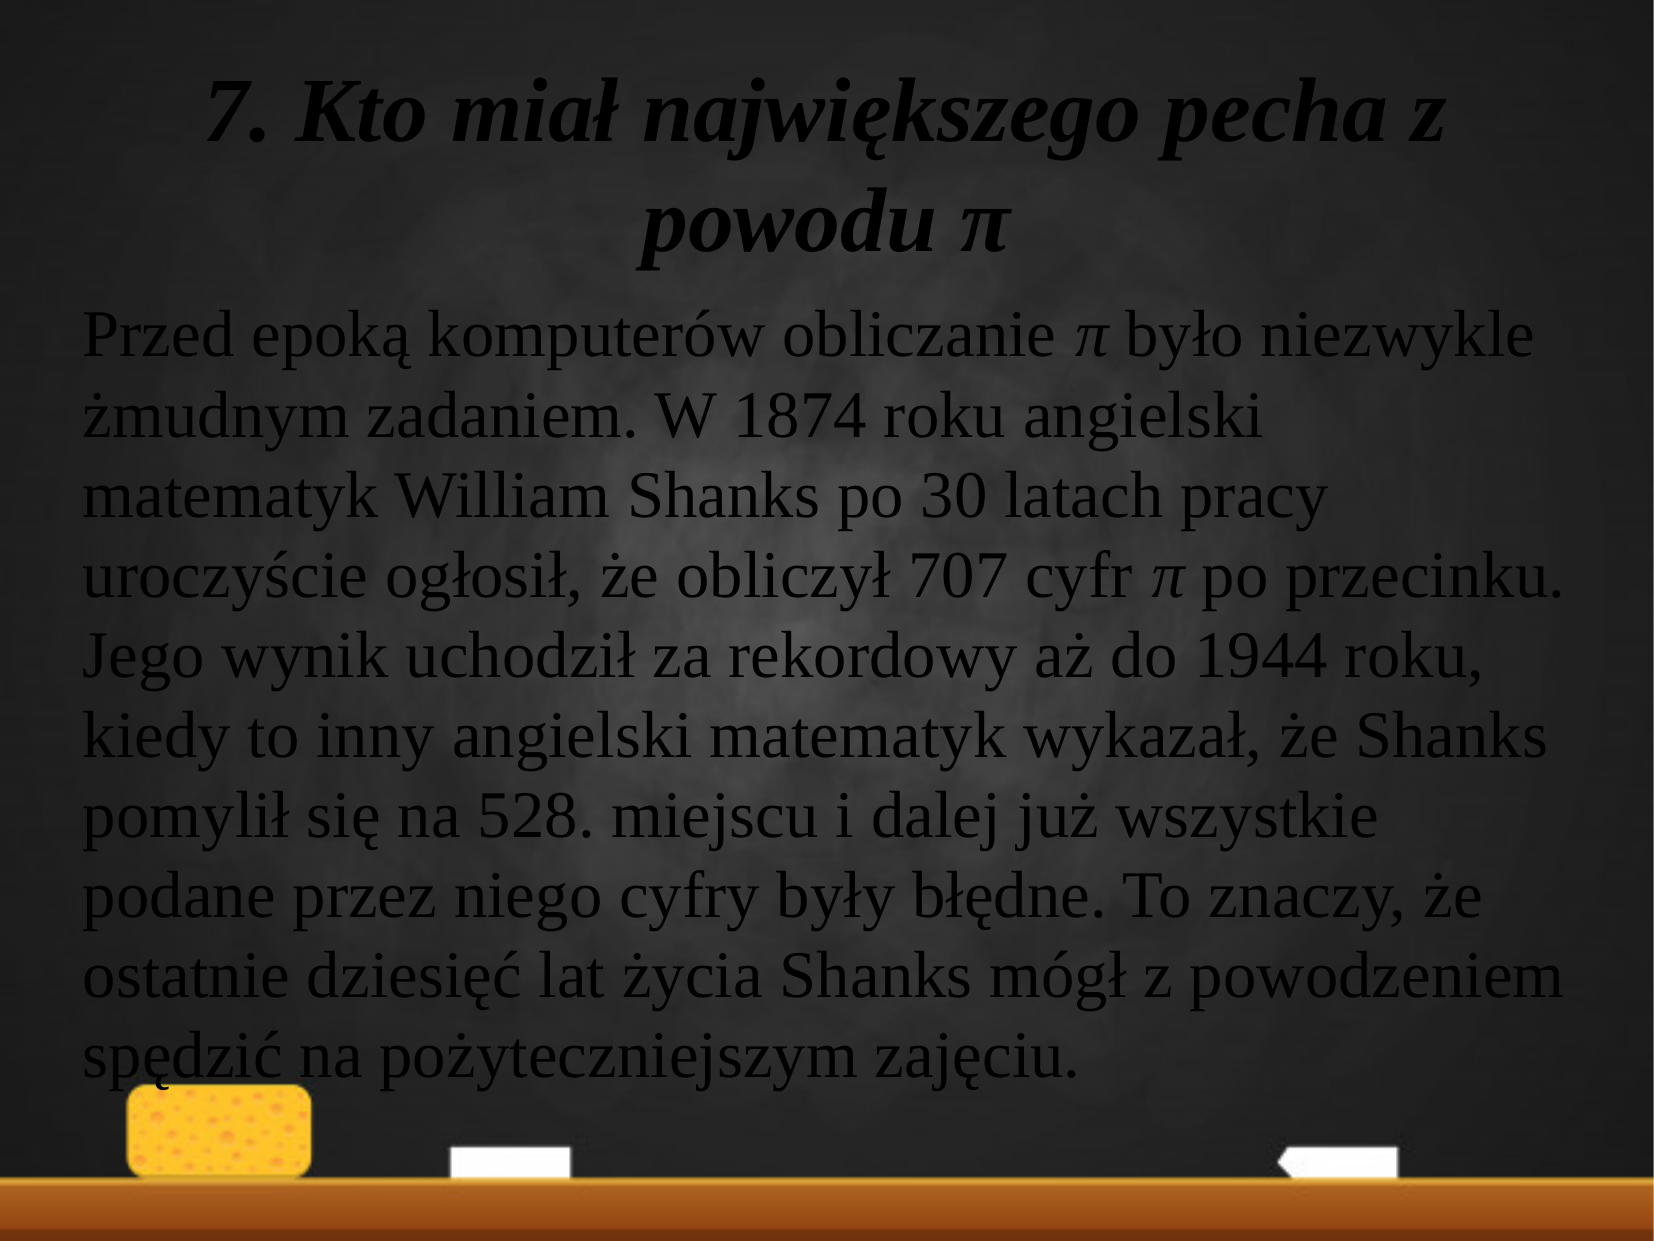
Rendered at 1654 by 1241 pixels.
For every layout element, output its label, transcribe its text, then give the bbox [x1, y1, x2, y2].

title 7. Kto miał największego pecha z powodu π [82, 49, 1571, 257]
list Przed epoką komputerów obliczanie π było niezwykle żmudnym zadaniem. W 1874 roku angielski matematyk William Shanks po 30 latach pracy uroczyście ogłosił, że obliczył 707 cyfr π po przecinku. Jego wynik uchodził za rekordowy aż do 1944 roku, kiedy to inny angielski matematyk wykazał, że Shanks pomylił się na 528. miejscu i dalej już wszystkie podane przez niego cyfry były błędne. To znaczy, że ostatnie dziesięć lat życia Shanks mógł z powodzeniem spędzić na pożyteczniejszym zajęciu. [82, 290, 1571, 1109]
